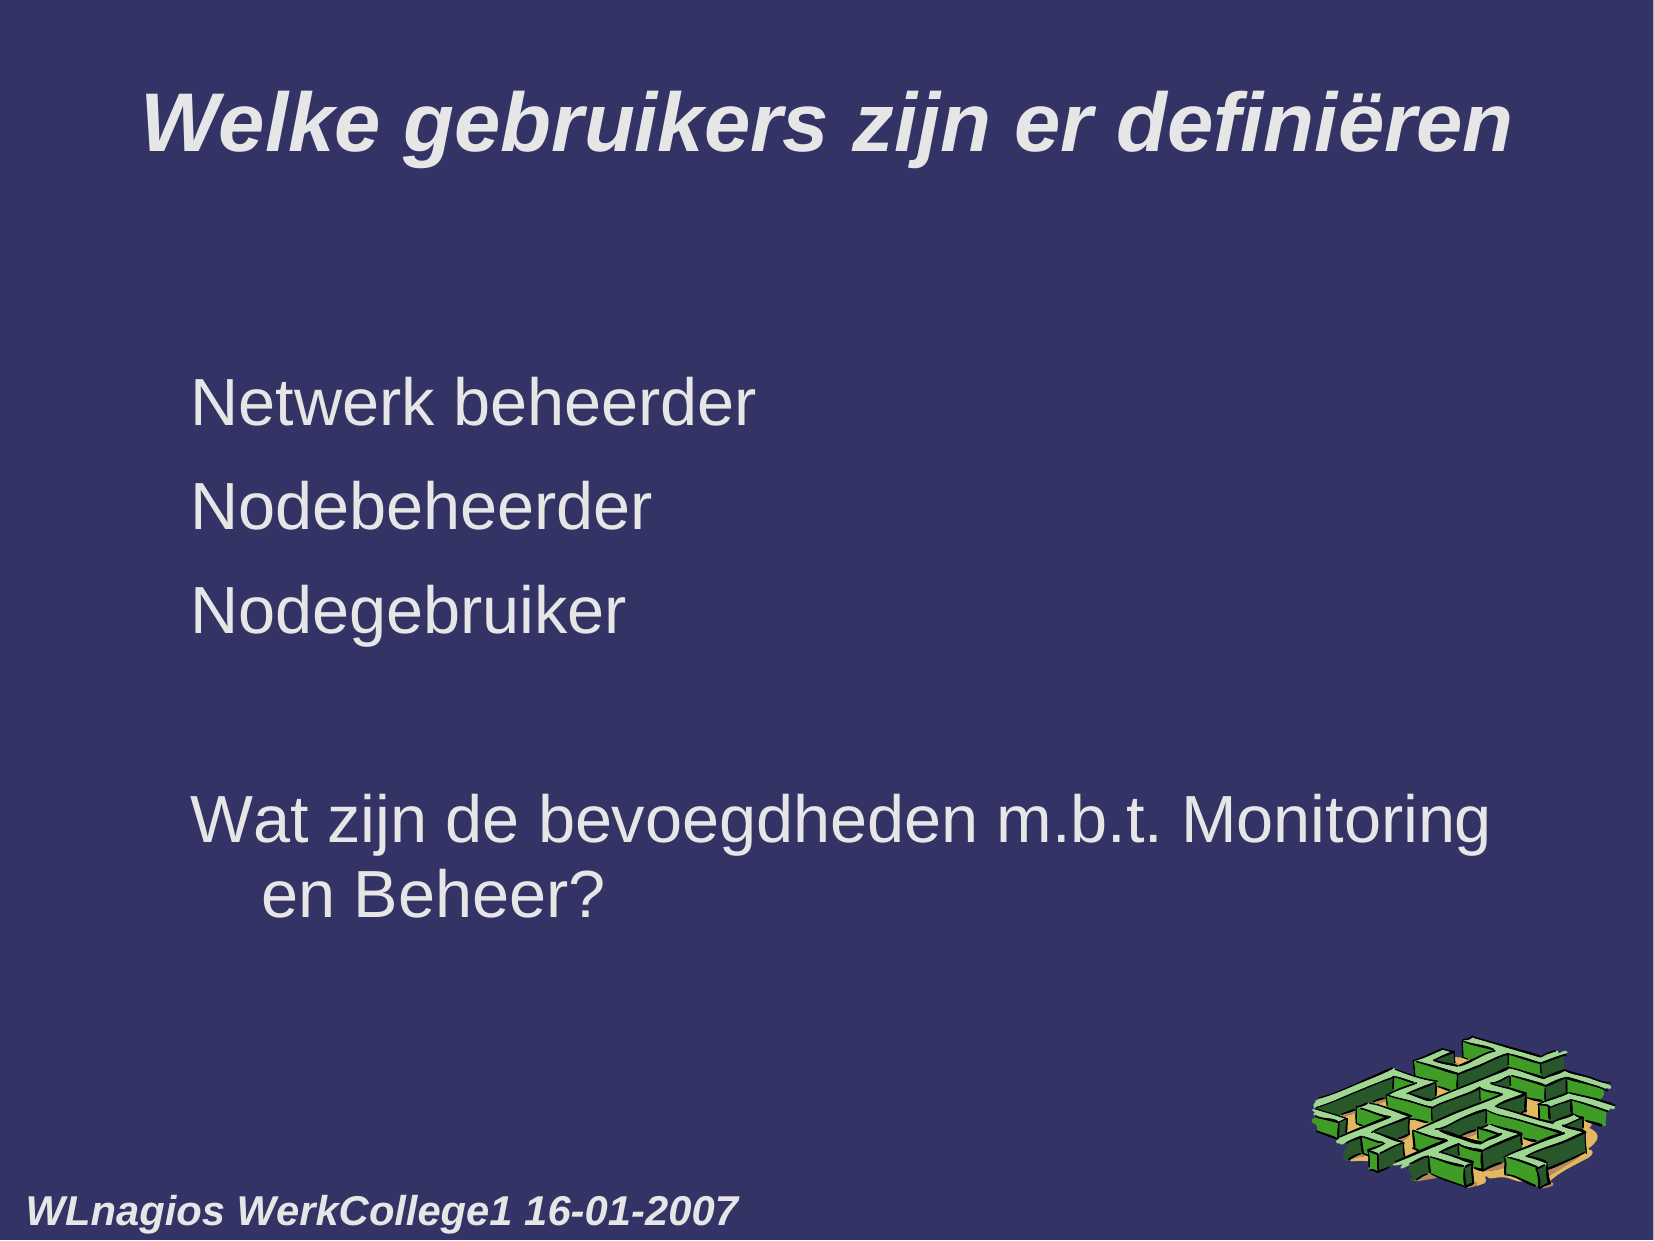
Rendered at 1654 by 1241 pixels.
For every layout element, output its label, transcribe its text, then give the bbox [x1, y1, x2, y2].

title WLnagios WerkCollege1 16-01-2007 [25, 1181, 739, 1241]
list Netwerk beheerder Nodebeheerder Nodegebruiker Wat zijn de bevoegdheden m.b.t. Monitoring en Beheer? [178, 364, 1570, 1147]
title Welke gebruikers zijn er definiëren [121, 19, 1534, 227]
